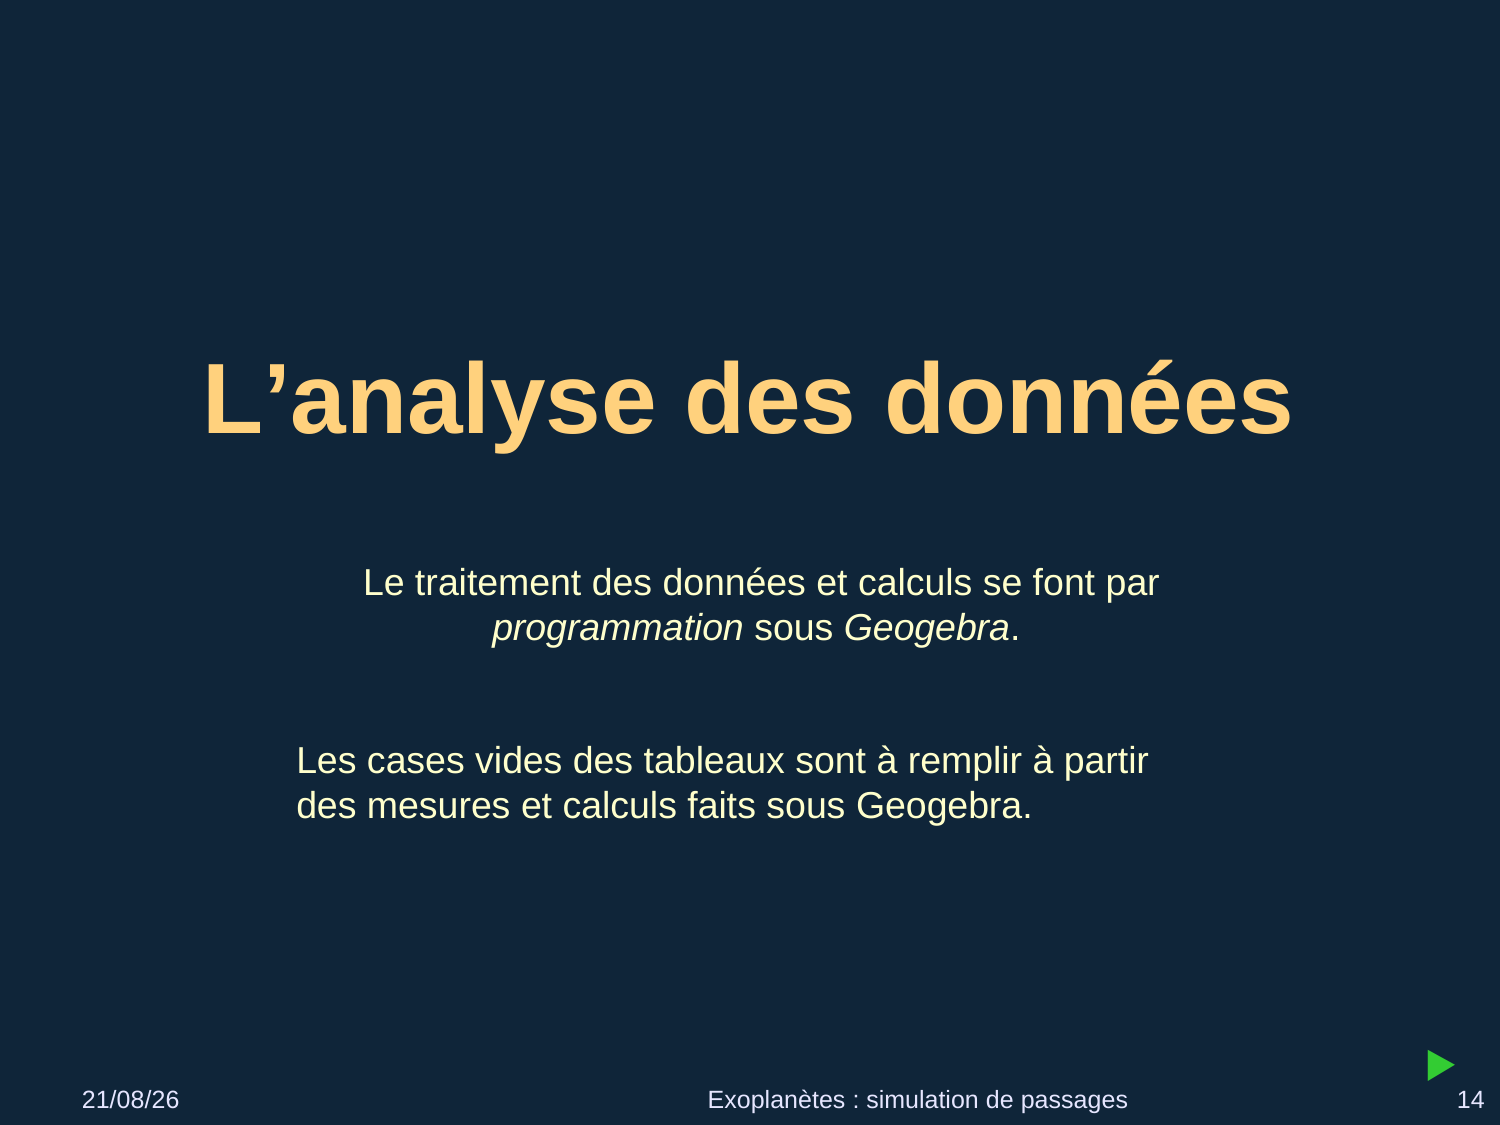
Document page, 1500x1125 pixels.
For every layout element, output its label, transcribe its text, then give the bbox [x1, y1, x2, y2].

text_box  [1409, 1034, 1475, 1096]
text_box Les cases vides des tableaux sont à remplir à partir des mesures et calculs faits sous Geogebra. [281, 728, 1215, 835]
text_box Le traitement des données et calculs se font par programmation sous Geogebra. [100, 550, 1424, 657]
text_box L’analyse des données [187, 326, 1311, 462]
